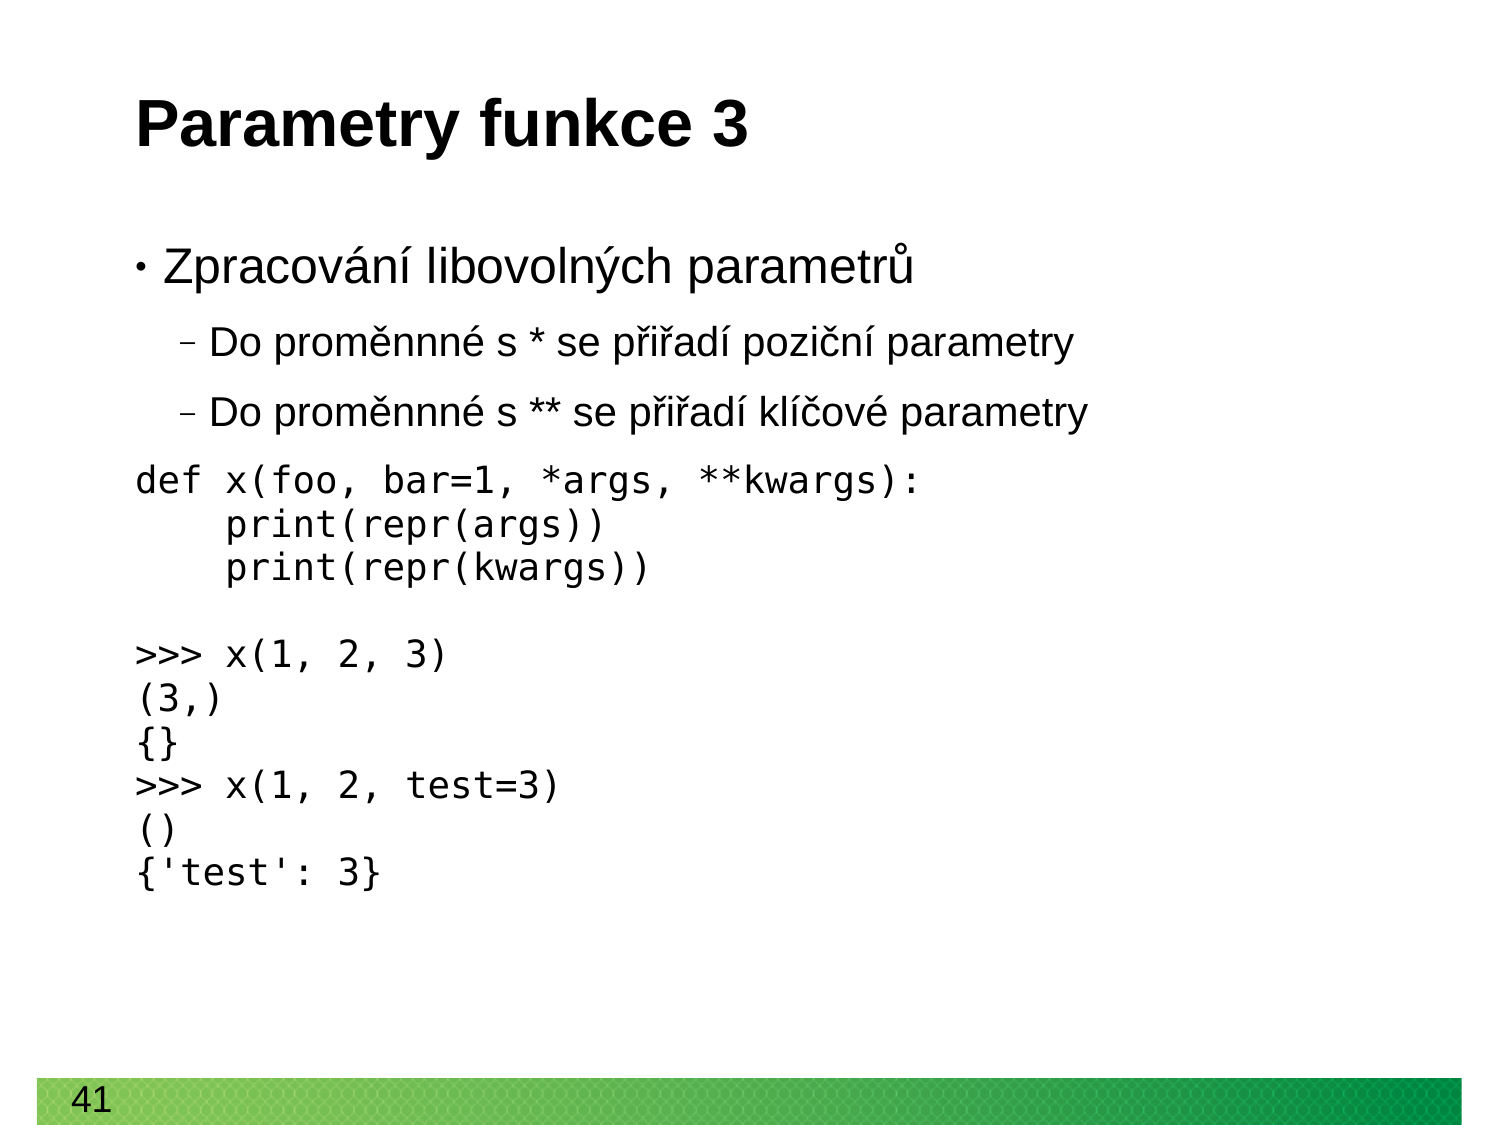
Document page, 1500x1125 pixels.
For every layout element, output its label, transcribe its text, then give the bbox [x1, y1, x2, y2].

list Zpracování libovolných parametrů Do proměnnné s * se přiřadí poziční parametry Do proměnnné s ** se přiřadí klíčové parametry def x(foo, bar=1, *args, **kwargs): print(repr(args)) print(repr(kwargs)) >>> x(1, 2, 3) (3,) {} >>> x(1, 2, test=3) () {'test': 3} [135, 238, 1372, 892]
title Parametry funkce 3 [135, 41, 1372, 204]
picture [36, 1078, 1462, 1125]
